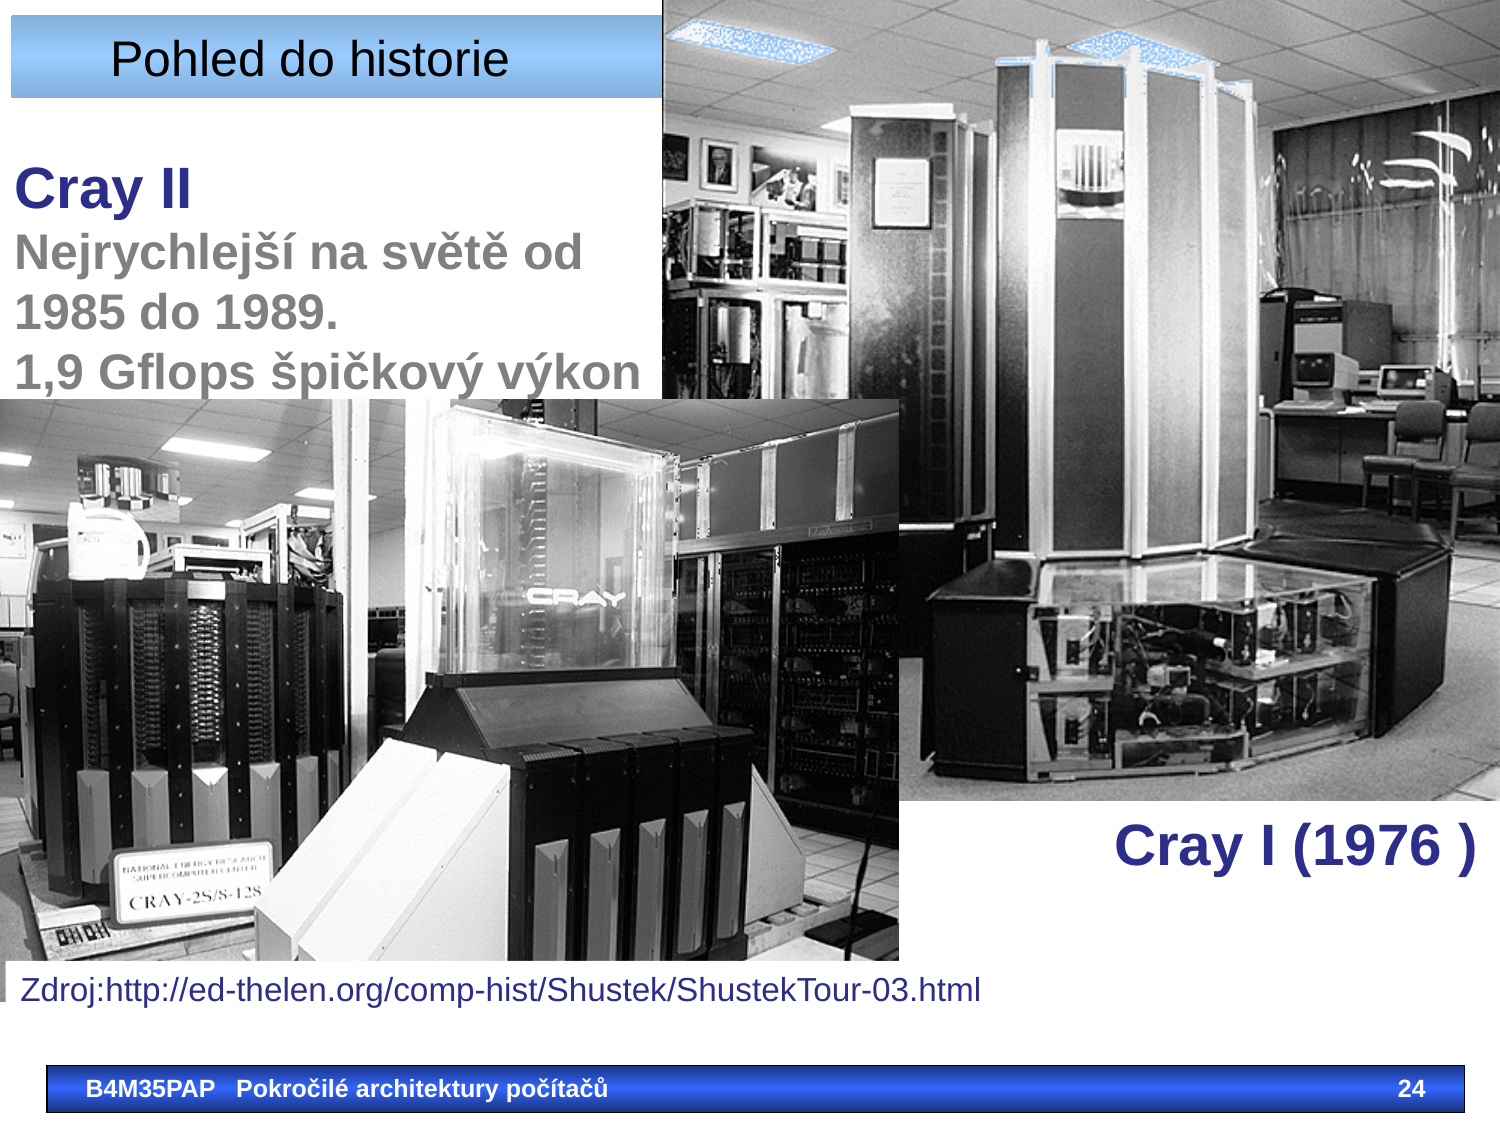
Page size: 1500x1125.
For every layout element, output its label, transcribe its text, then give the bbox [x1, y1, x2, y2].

text_box Zdroj:http://ed-thelen.org/comp-hist/Shustek/ShustekTour-03.html [5, 960, 998, 1016]
footer B4M35PAP Pokročilé architektury počítačů [70, 1065, 1429, 1113]
text_box Cray I (1976 ) [1087, 800, 1500, 885]
slide_number <number> [1346, 1065, 1441, 1112]
text_box Cray II Nejrychlejší na světě od 1985 do 1989. 1,9 Gflops špičkový výkon [0, 142, 668, 408]
title Pohled do historie [11, 15, 662, 98]
picture [0, 0, 1500, 1002]
